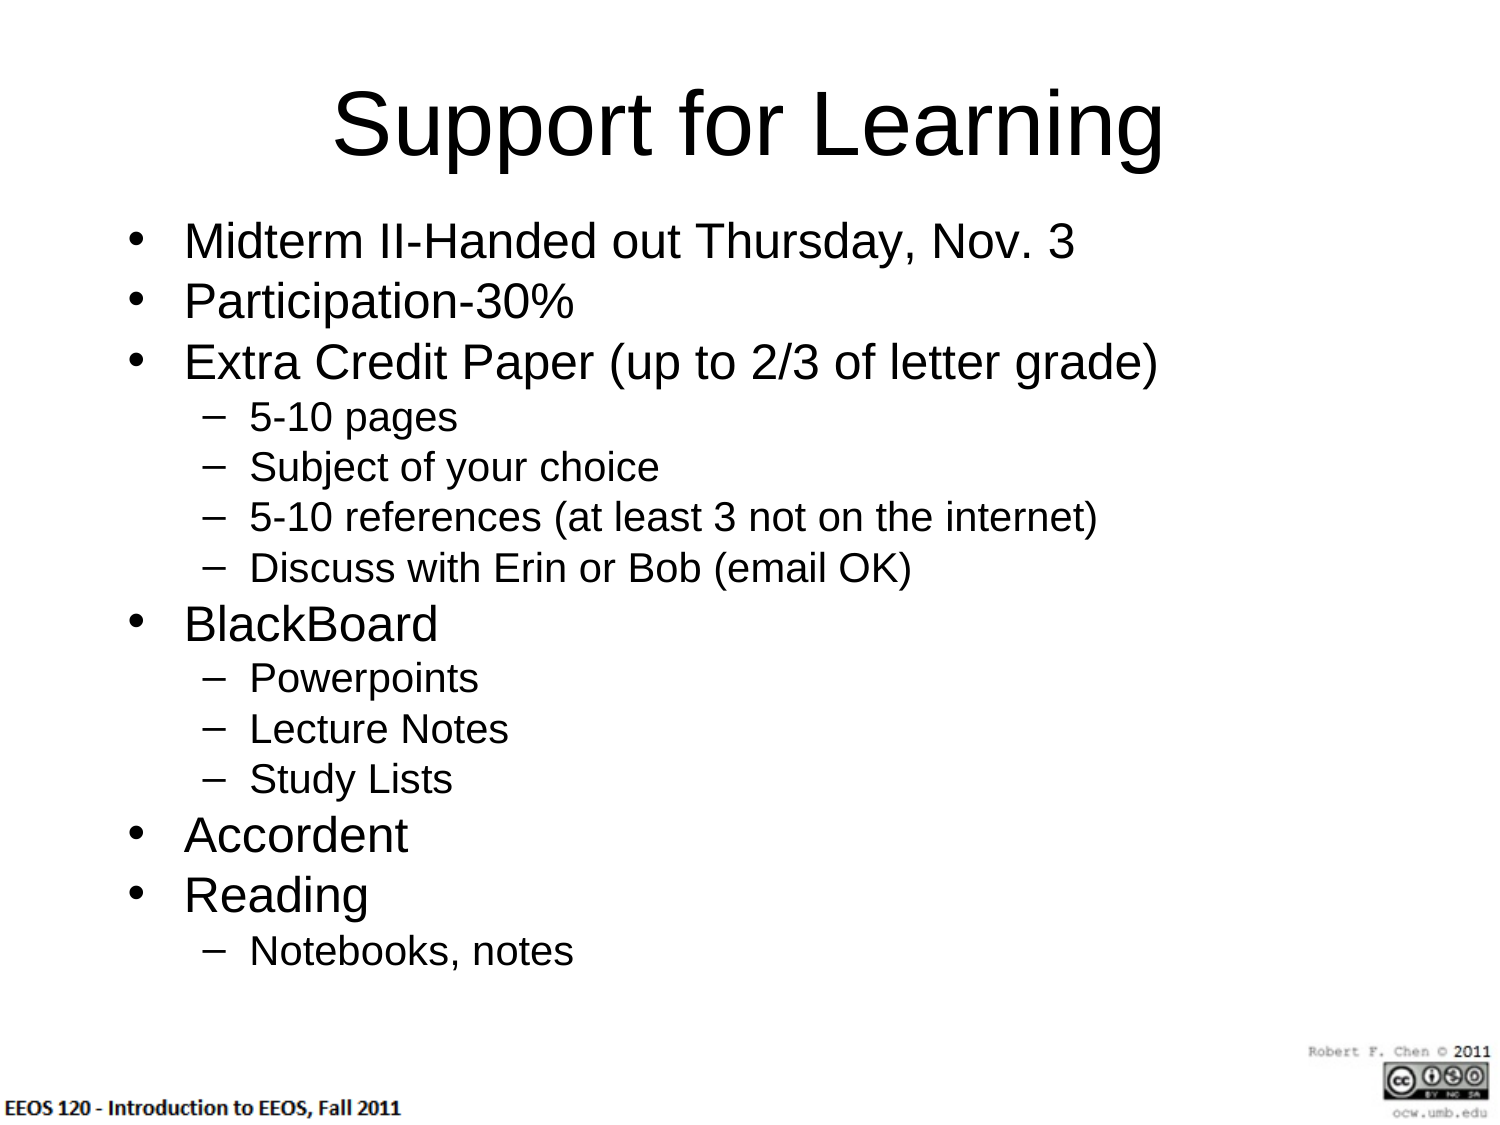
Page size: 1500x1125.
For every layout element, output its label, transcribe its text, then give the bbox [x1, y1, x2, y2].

picture [0, 1090, 406, 1125]
list Midterm II-Handed out Thursday, Nov. 3 Participation-30% Extra Credit Paper (up to 2/3 of letter grade) 5-10 pages Subject of your choice 5-10 references (at least 3 not on the internet) Discuss with Erin or Bob (email OK) BlackBoard Powerpoints Lecture Notes Study Lists Accordent Reading Notebooks, notes [112, 212, 1413, 1063]
title Support for Learning [112, 24, 1388, 212]
picture [1301, 1040, 1500, 1125]
